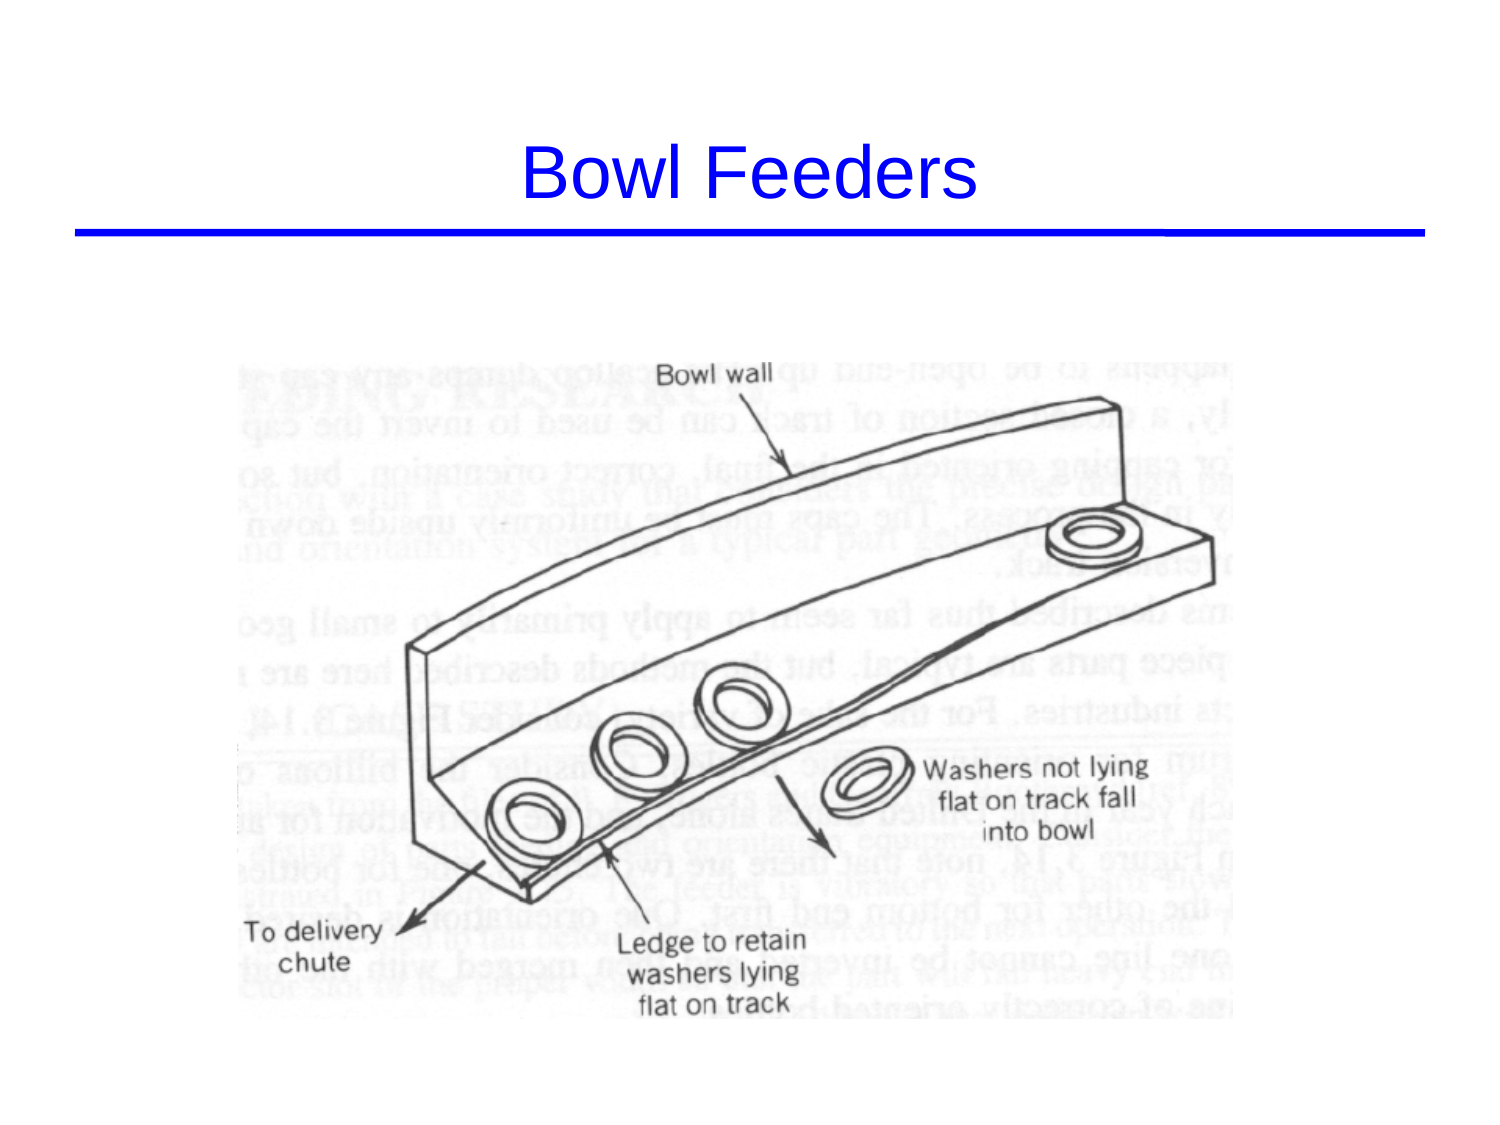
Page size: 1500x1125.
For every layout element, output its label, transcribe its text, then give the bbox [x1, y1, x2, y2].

picture [237, 362, 1233, 1019]
title Bowl Feeders [112, 99, 1388, 238]
